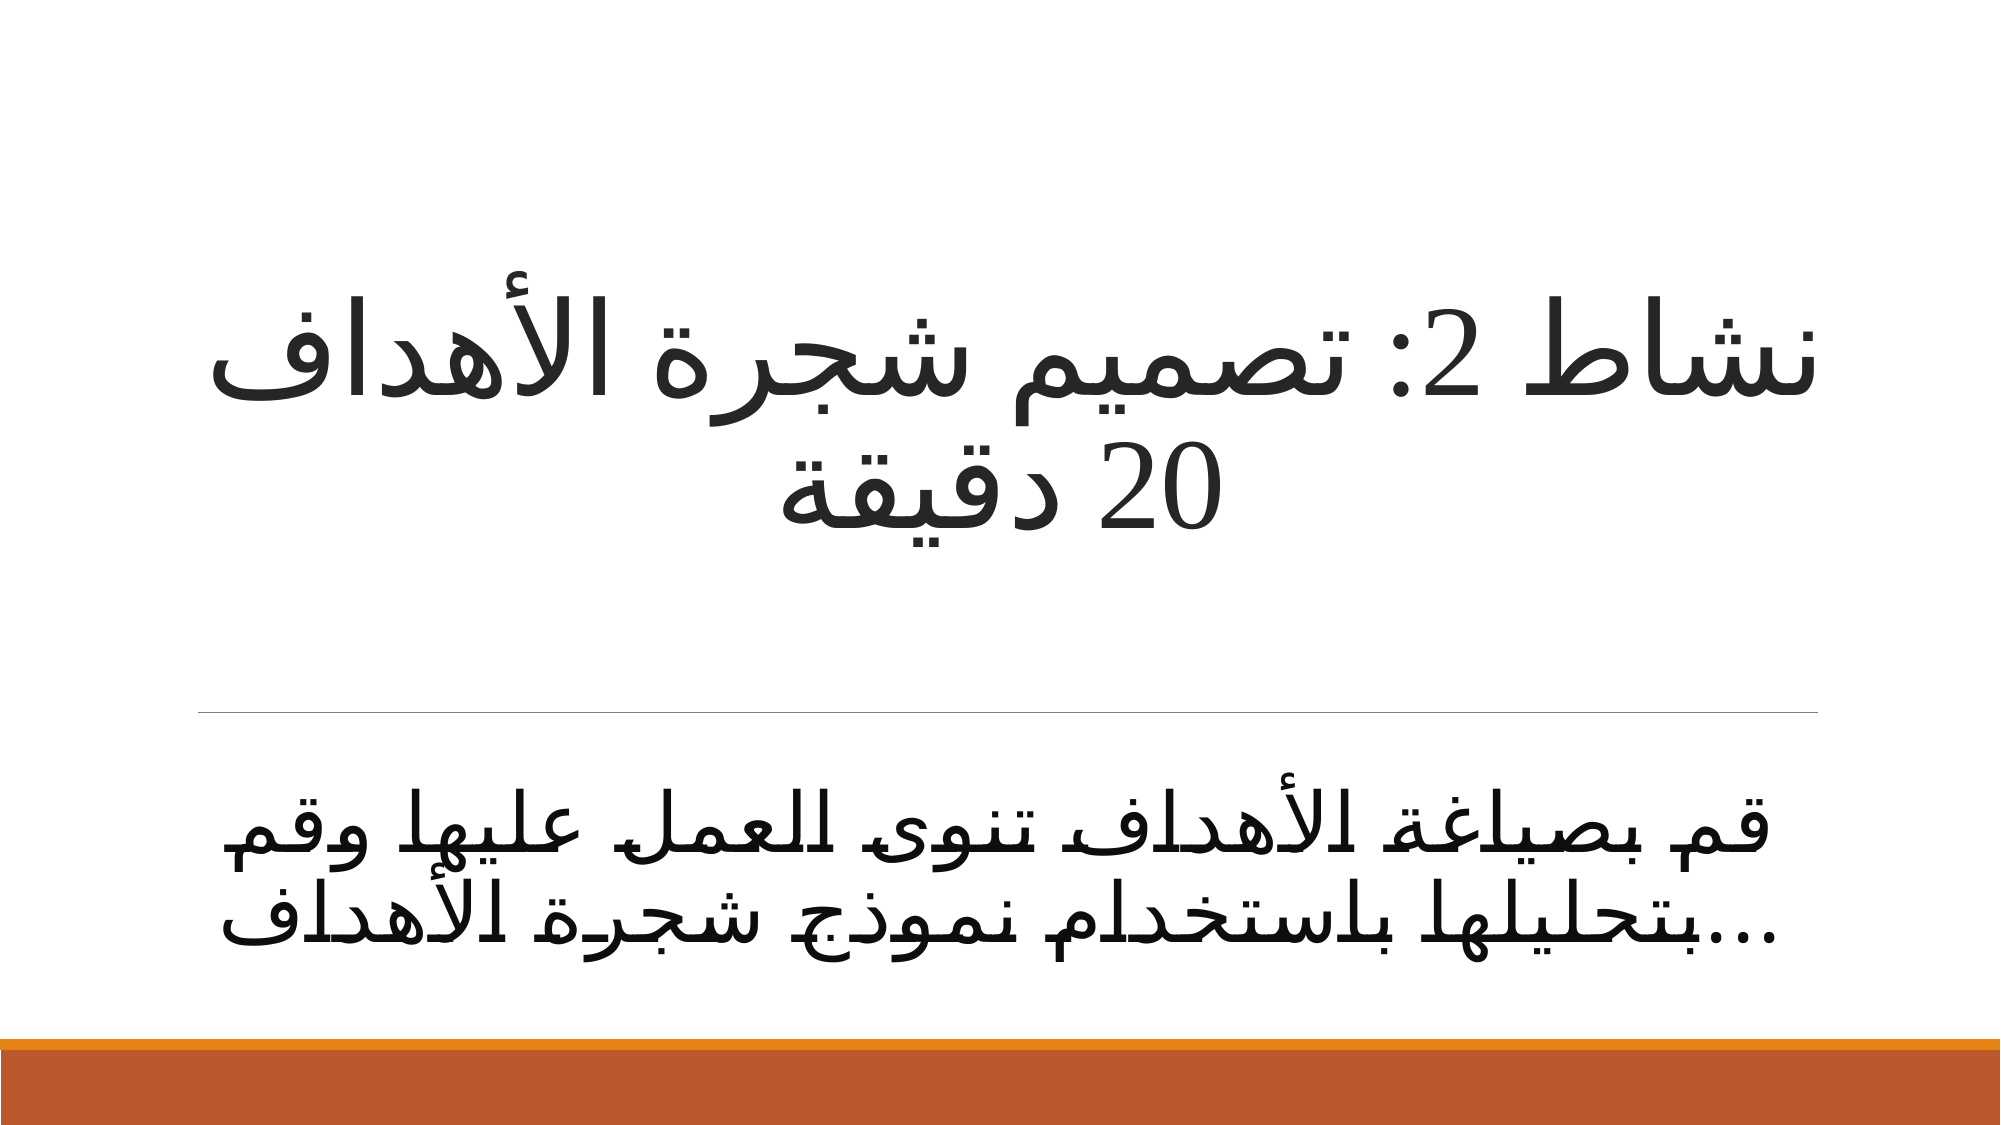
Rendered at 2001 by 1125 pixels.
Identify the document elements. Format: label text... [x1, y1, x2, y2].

title نشاط 2: تصميم شجرة الأهداف 20 دقيقة [142, 165, 1858, 563]
subtitle قم بصياغة الأهداف تنوى العمل عليها وقم بتحليلها باستخدام نموذج شجرة الأهداف... [142, 773, 1858, 976]
